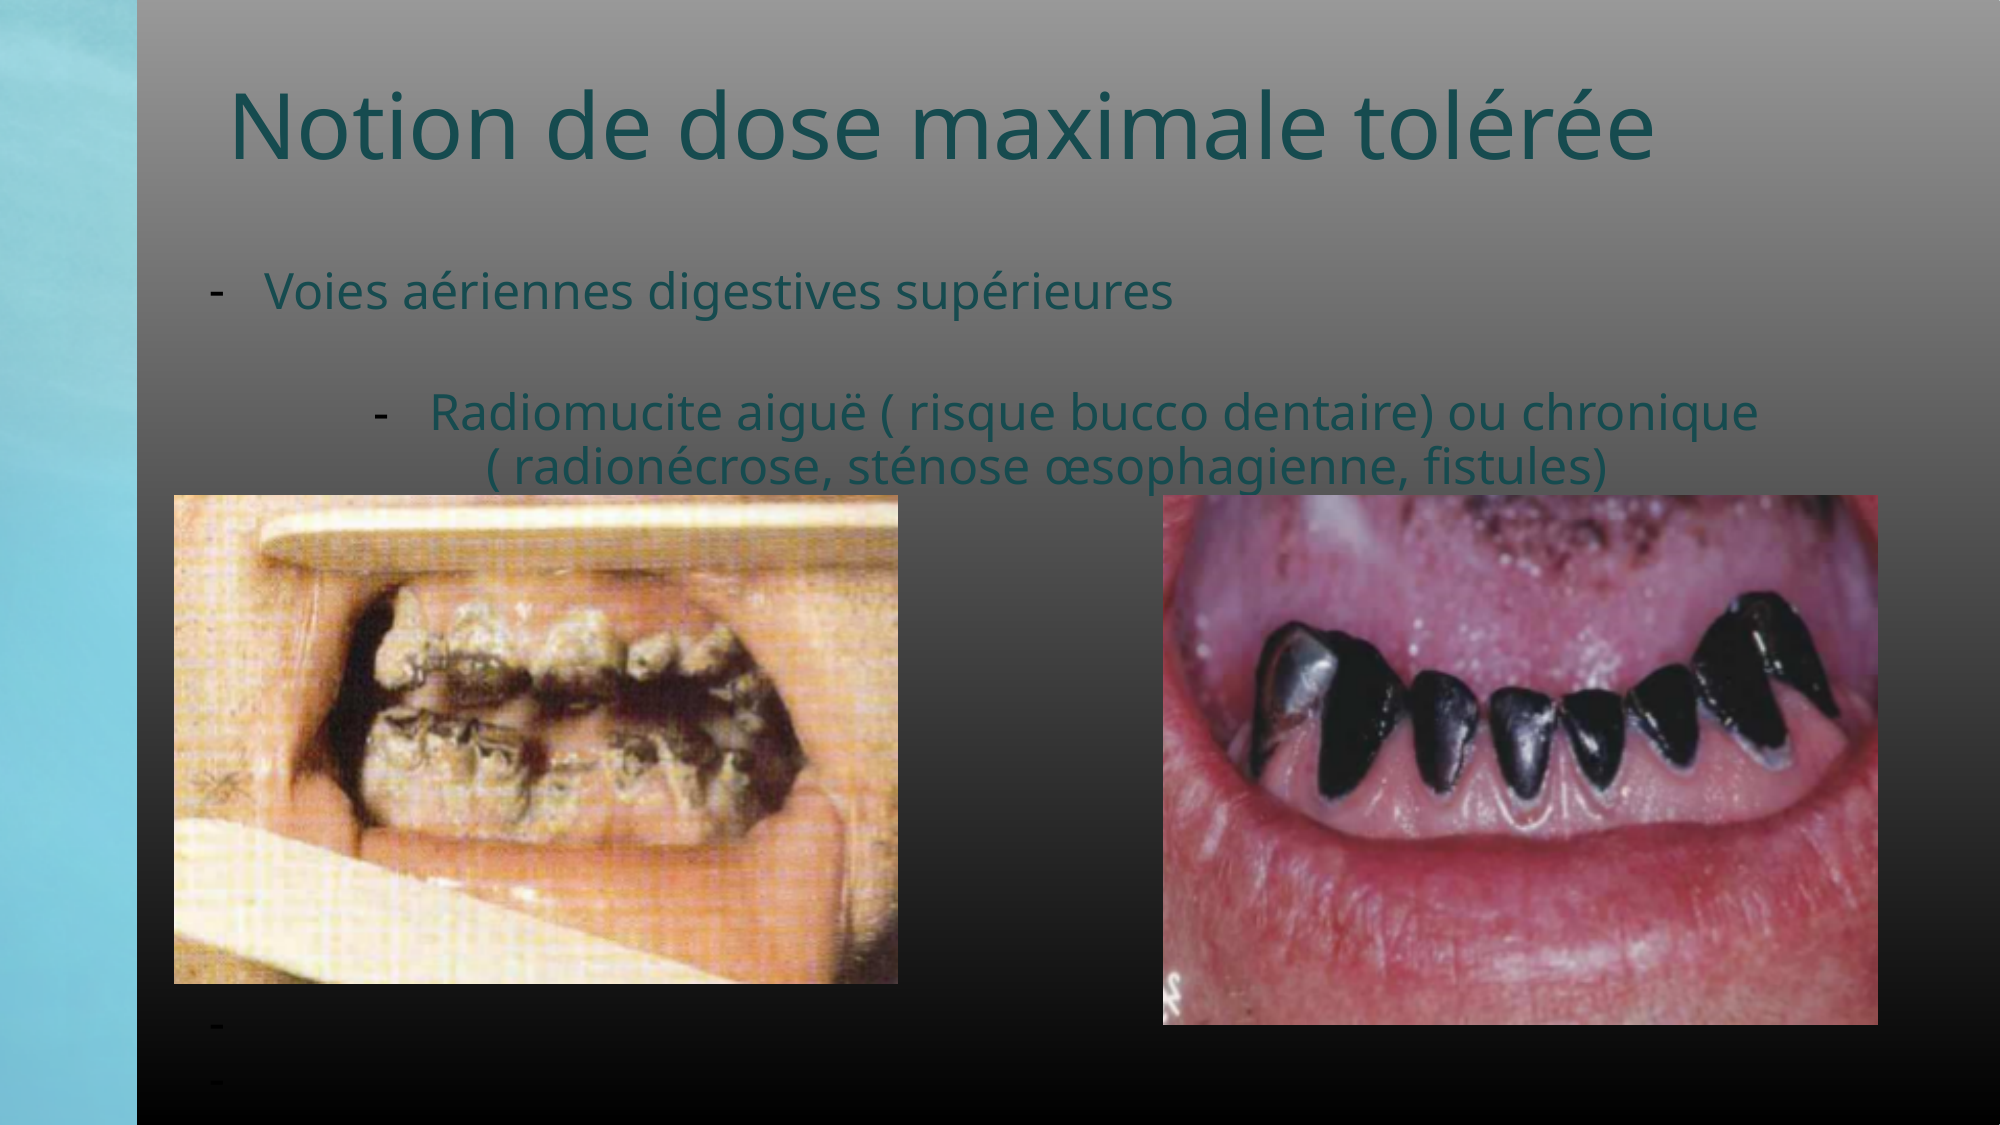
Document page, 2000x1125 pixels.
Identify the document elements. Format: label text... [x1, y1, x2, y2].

picture [1163, 495, 1878, 1025]
picture [174, 495, 898, 984]
list Voies aériennes digestives supérieures Radiomucite aiguë ( risque bucco dentaire) ou chronique ( radionécrose, sténose œsophagienne, fistules) [193, 199, 1981, 1060]
title Notion de dose maximale tolérée [212, 62, 1728, 188]
